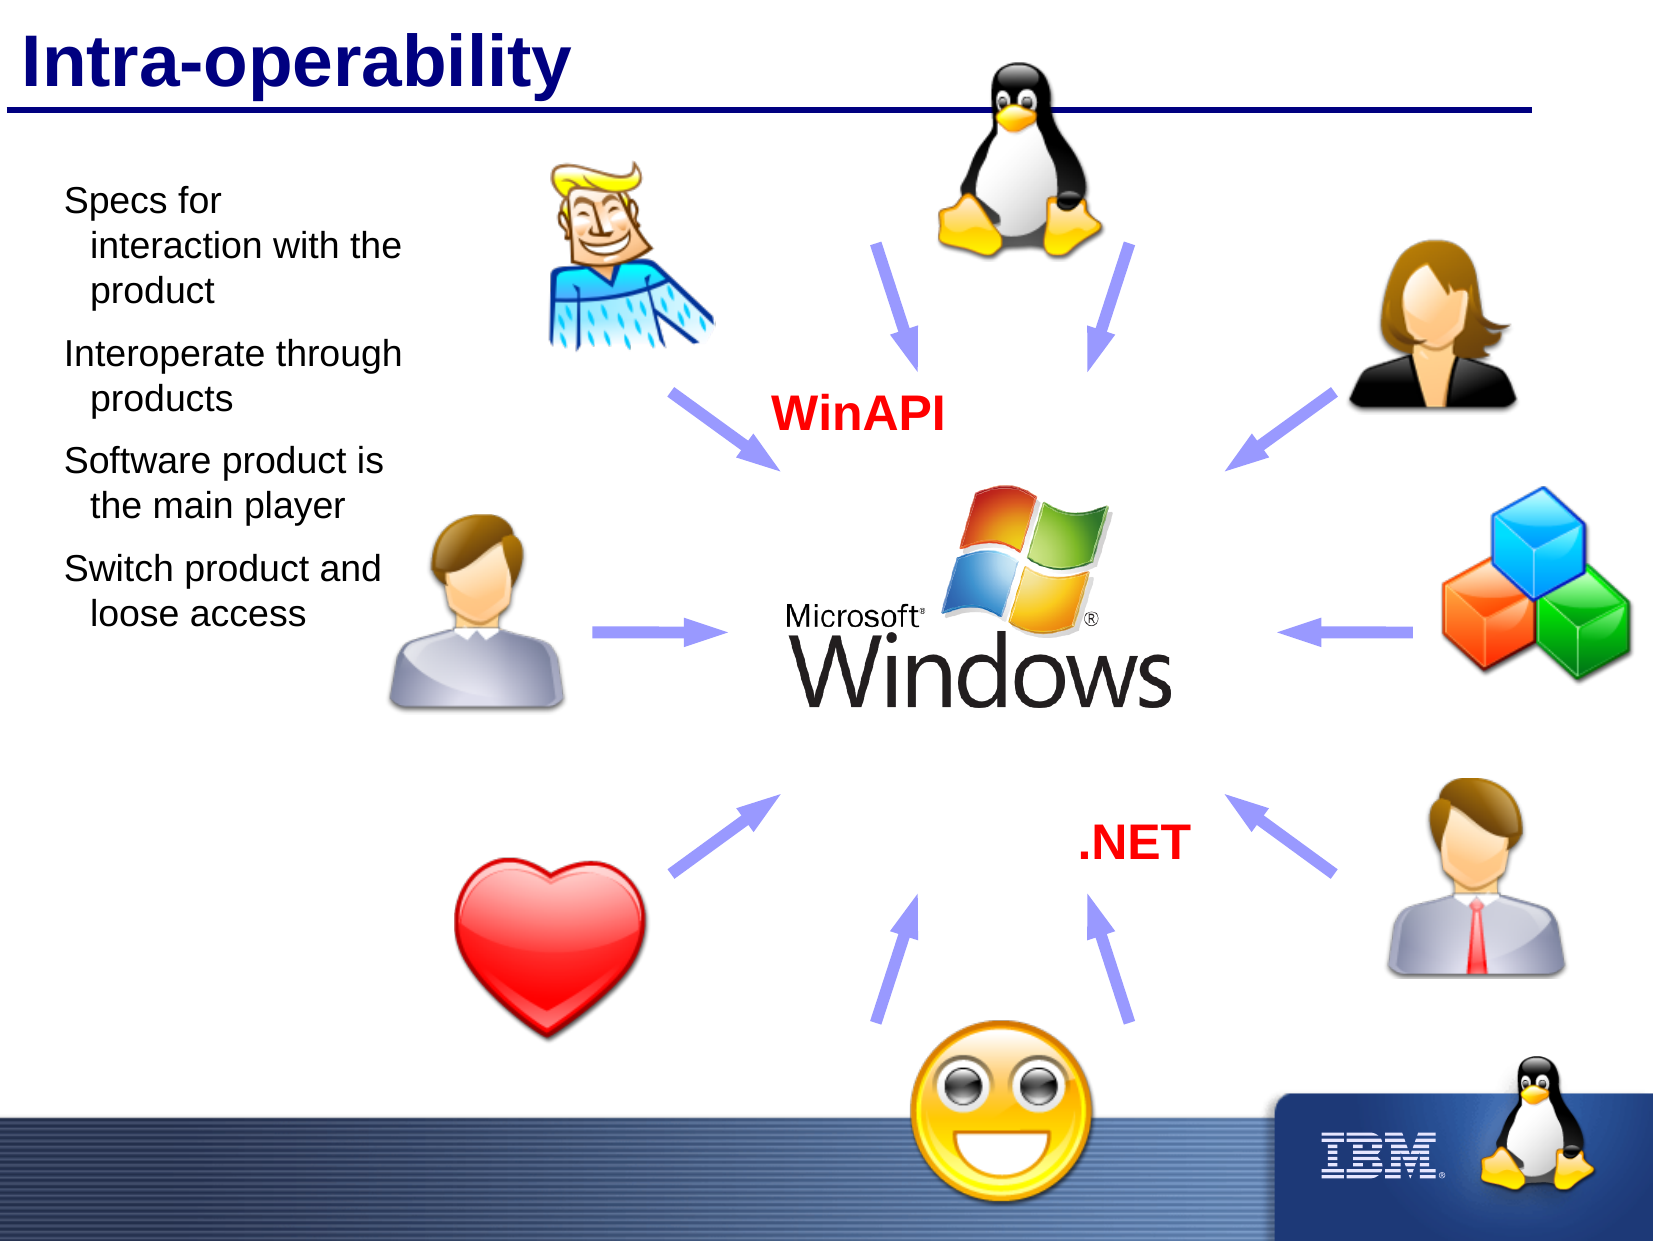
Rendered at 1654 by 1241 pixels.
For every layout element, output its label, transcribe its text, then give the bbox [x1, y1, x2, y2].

text_box Intra-operability [21, 14, 1432, 127]
picture [1436, 485, 1637, 686]
text_box [639, 304, 1354, 965]
text_box .NET [1077, 810, 1192, 868]
picture [373, 514, 574, 715]
picture [454, 855, 654, 1056]
text_box WinAPI [771, 381, 947, 439]
picture [1377, 778, 1578, 979]
picture [1331, 214, 1532, 415]
picture [524, 160, 725, 361]
text_box Specs for interaction with the product Interoperate through products Software product is the main player Switch product and loose access [63, 176, 403, 632]
picture [923, 61, 1123, 262]
picture [0, 1013, 1653, 1241]
picture [787, 485, 1171, 708]
